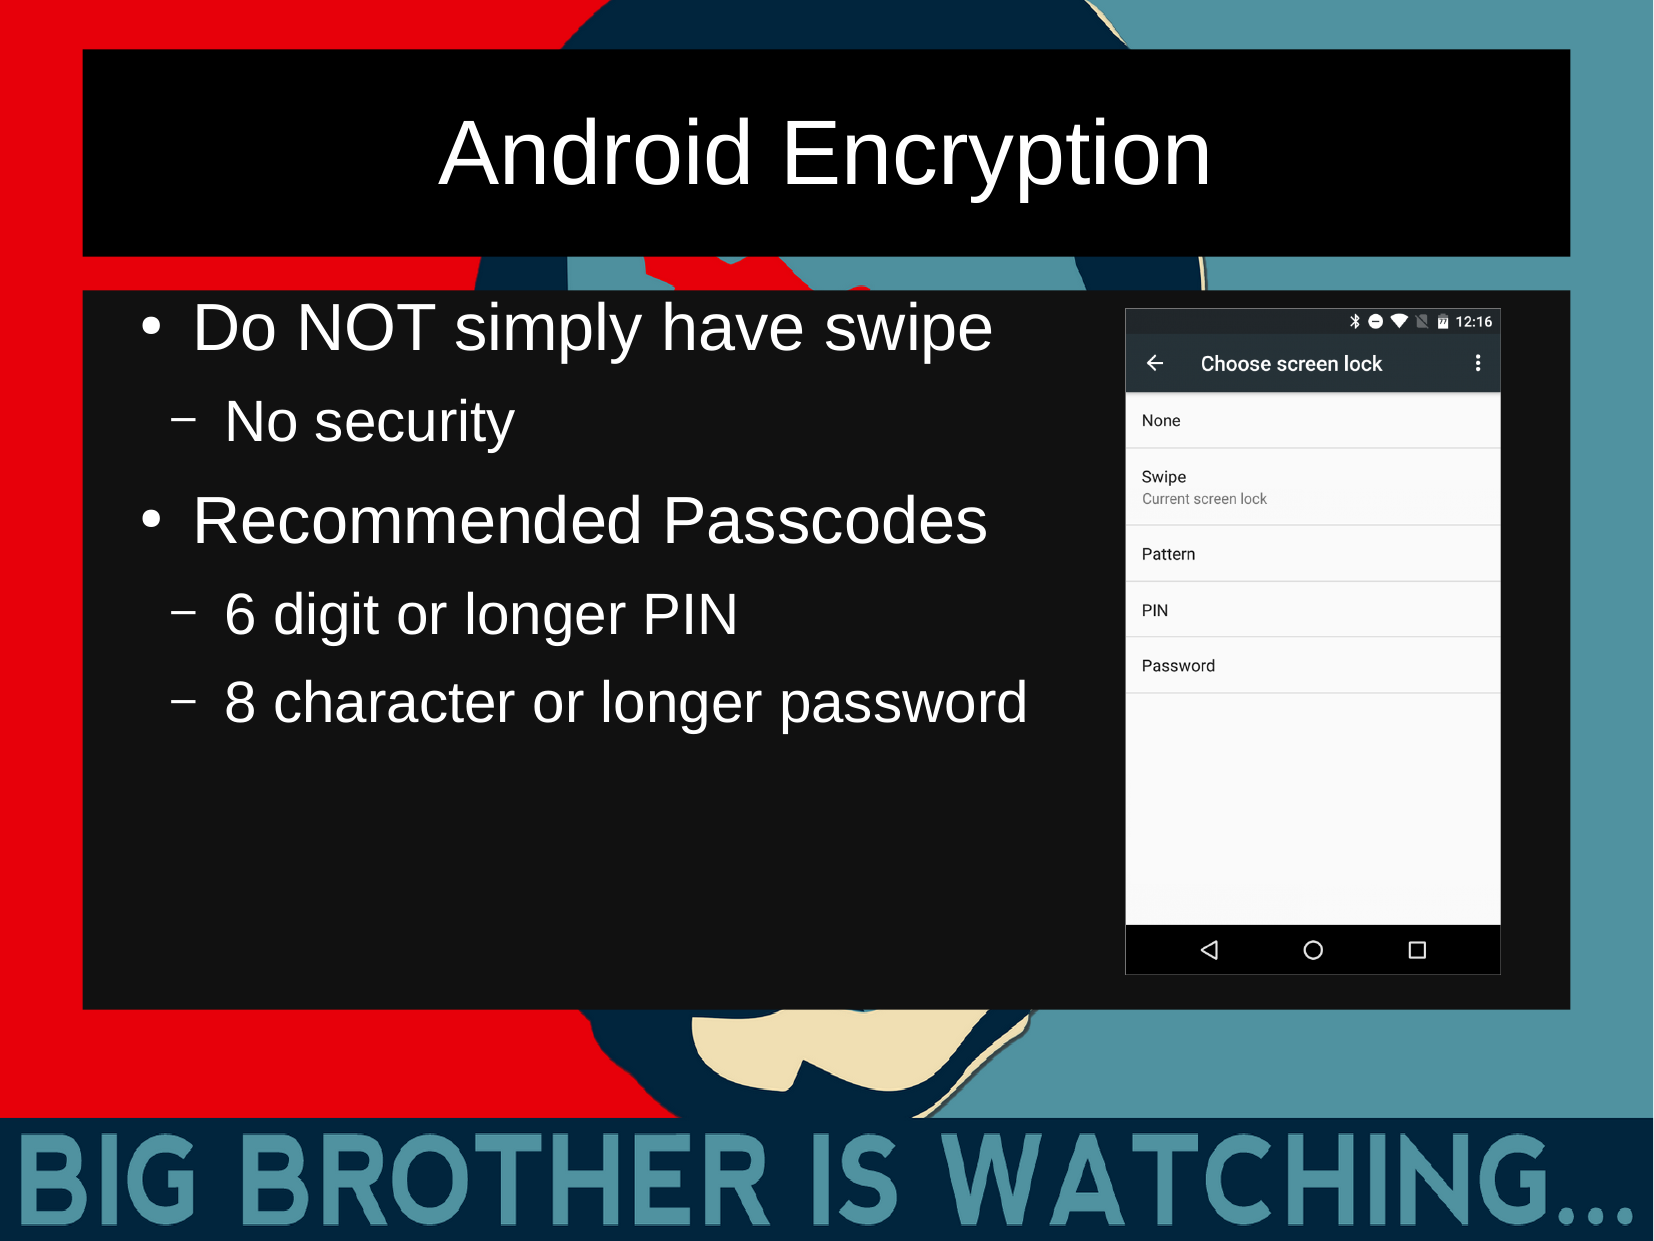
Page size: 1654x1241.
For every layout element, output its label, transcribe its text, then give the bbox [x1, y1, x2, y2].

picture [0, 0, 1654, 1241]
title Android Encryption [82, 49, 1571, 257]
list Do NOT simply have swipe No security Recommended Passcodes 6 digit or longer PIN 8 character or longer password [82, 290, 1571, 1010]
